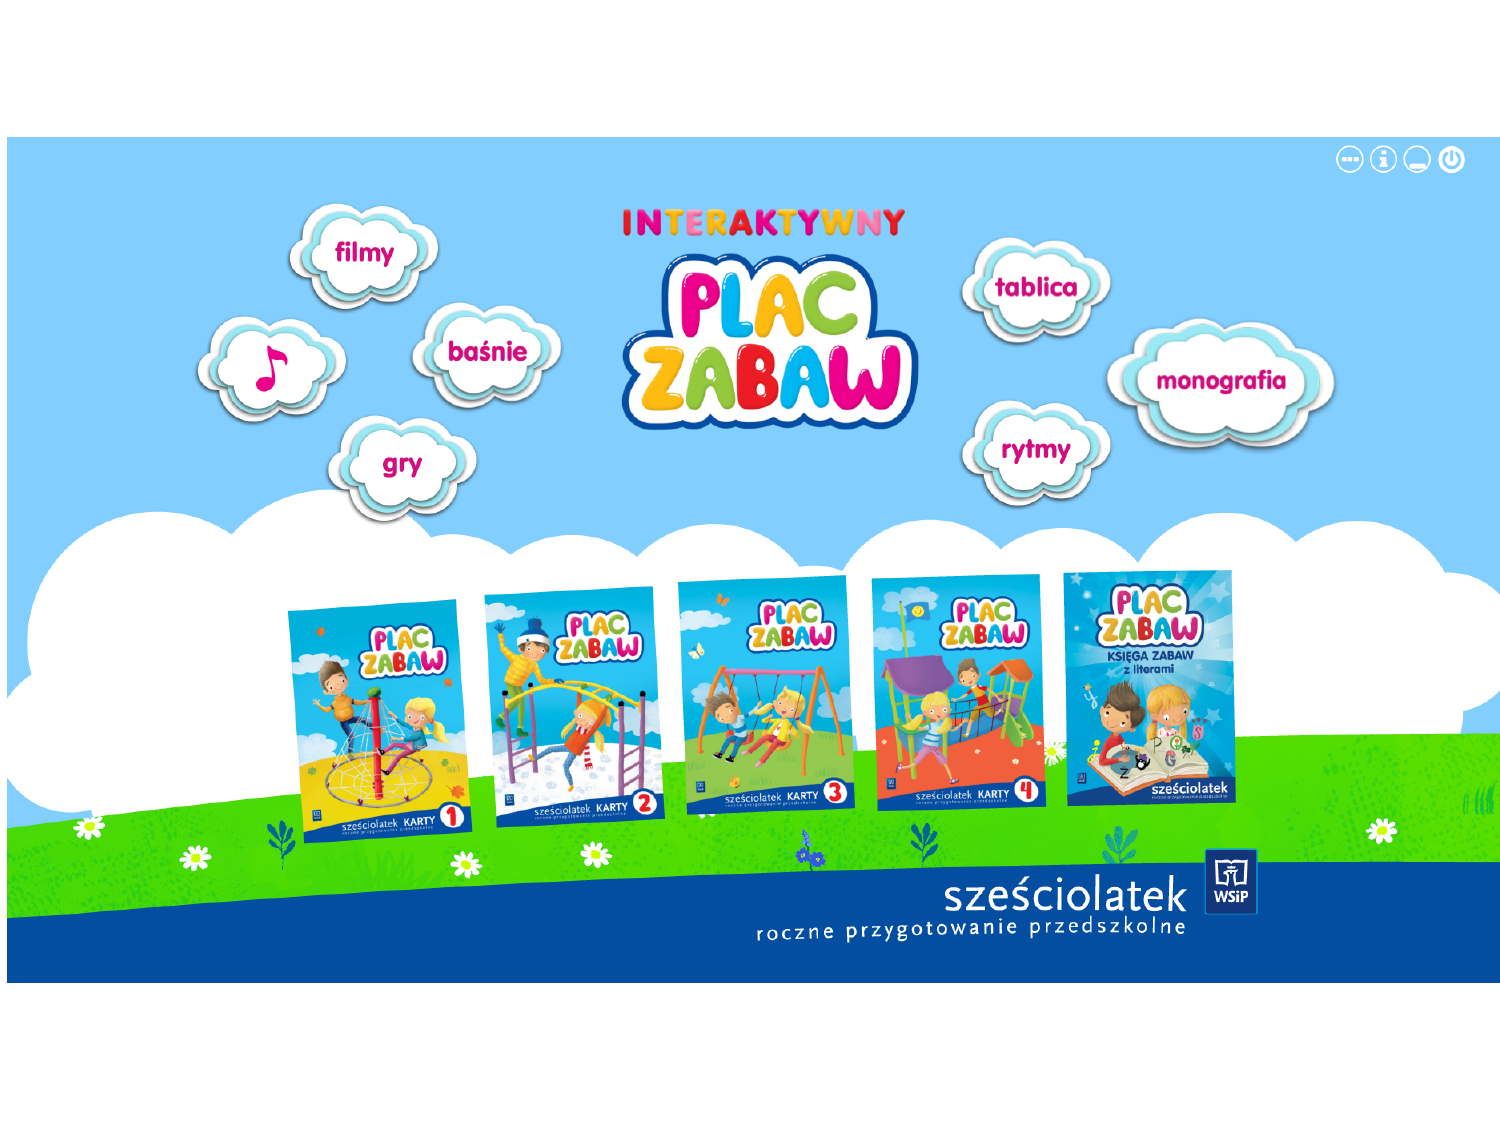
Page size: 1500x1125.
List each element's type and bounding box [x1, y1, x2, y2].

picture [7, 137, 1500, 984]
